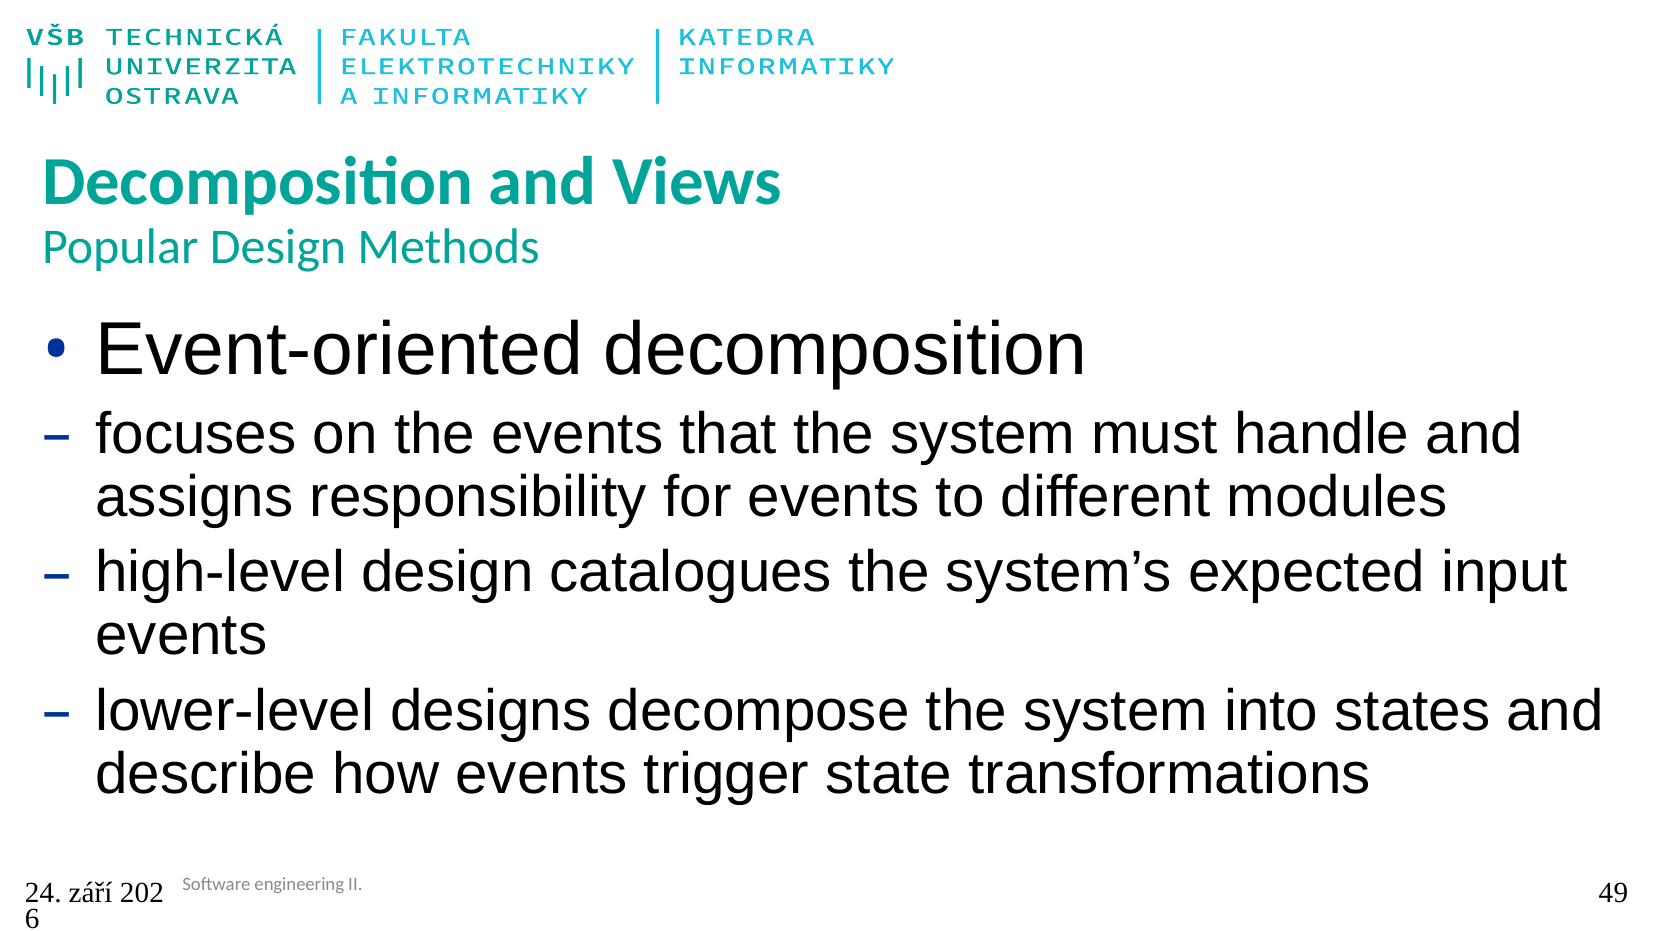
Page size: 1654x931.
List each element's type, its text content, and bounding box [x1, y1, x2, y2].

list Event-oriented decomposition focuses on the events that the system must handle and assigns responsibility for events to different modules high-level design catalogues the system’s expected input events lower-level designs decompose the system into states and describe how events trigger state transformations [27, 302, 1628, 842]
footer Software engineering II. [167, 862, 1516, 904]
title Decomposition and Views Popular Design Methods [27, 142, 1628, 282]
picture [26, 23, 894, 104]
